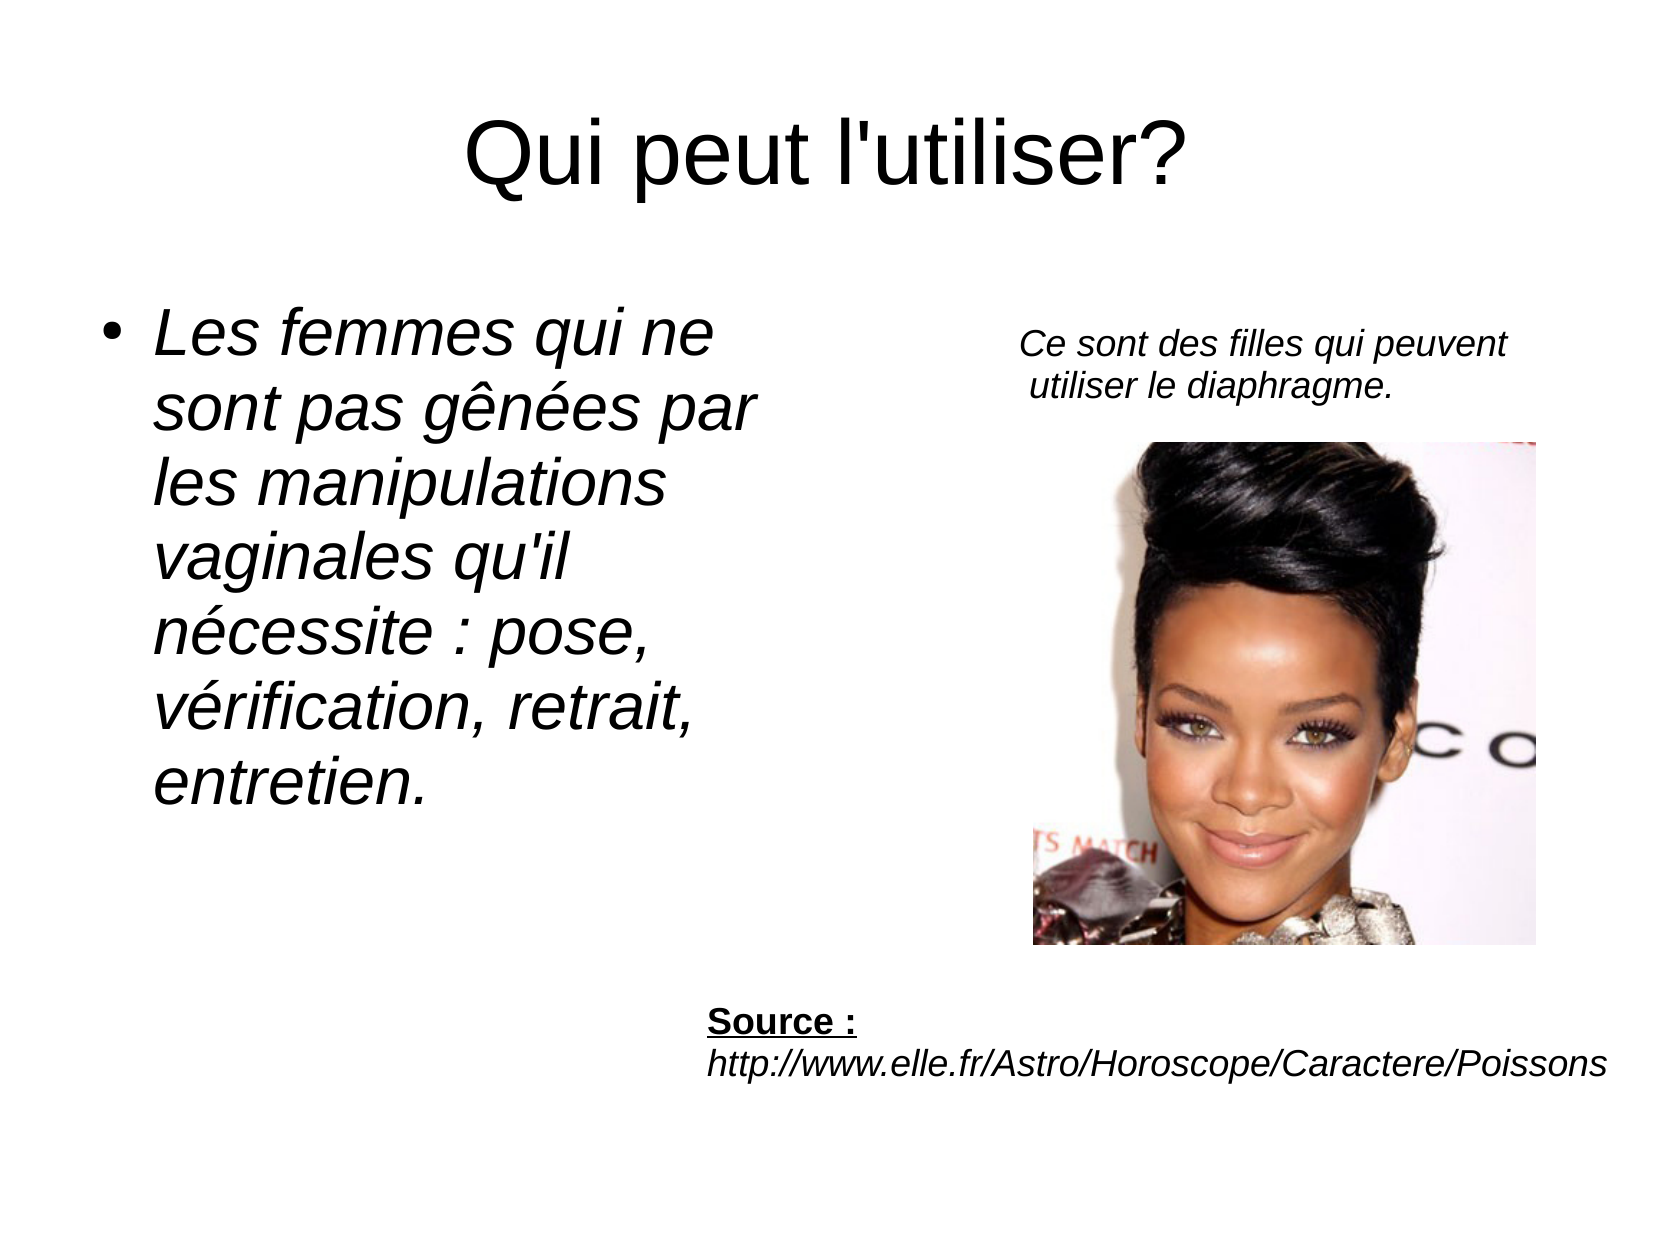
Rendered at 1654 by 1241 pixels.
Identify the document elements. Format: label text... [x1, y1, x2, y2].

picture [1033, 442, 1536, 945]
text_box Ce sont des filles qui peuvent utiliser le diaphragme. [1003, 315, 1523, 414]
title Qui peut l'utiliser? [82, 49, 1571, 257]
text_box Source : http://www.elle.fr/Astro/Horoscope/Caractere/Poissons [692, 992, 1625, 1093]
list Les femmes qui ne sont pas gênées par les manipulations vaginales qu'il nécessite : pose, vérification, retrait, entretien. [82, 295, 857, 1015]
